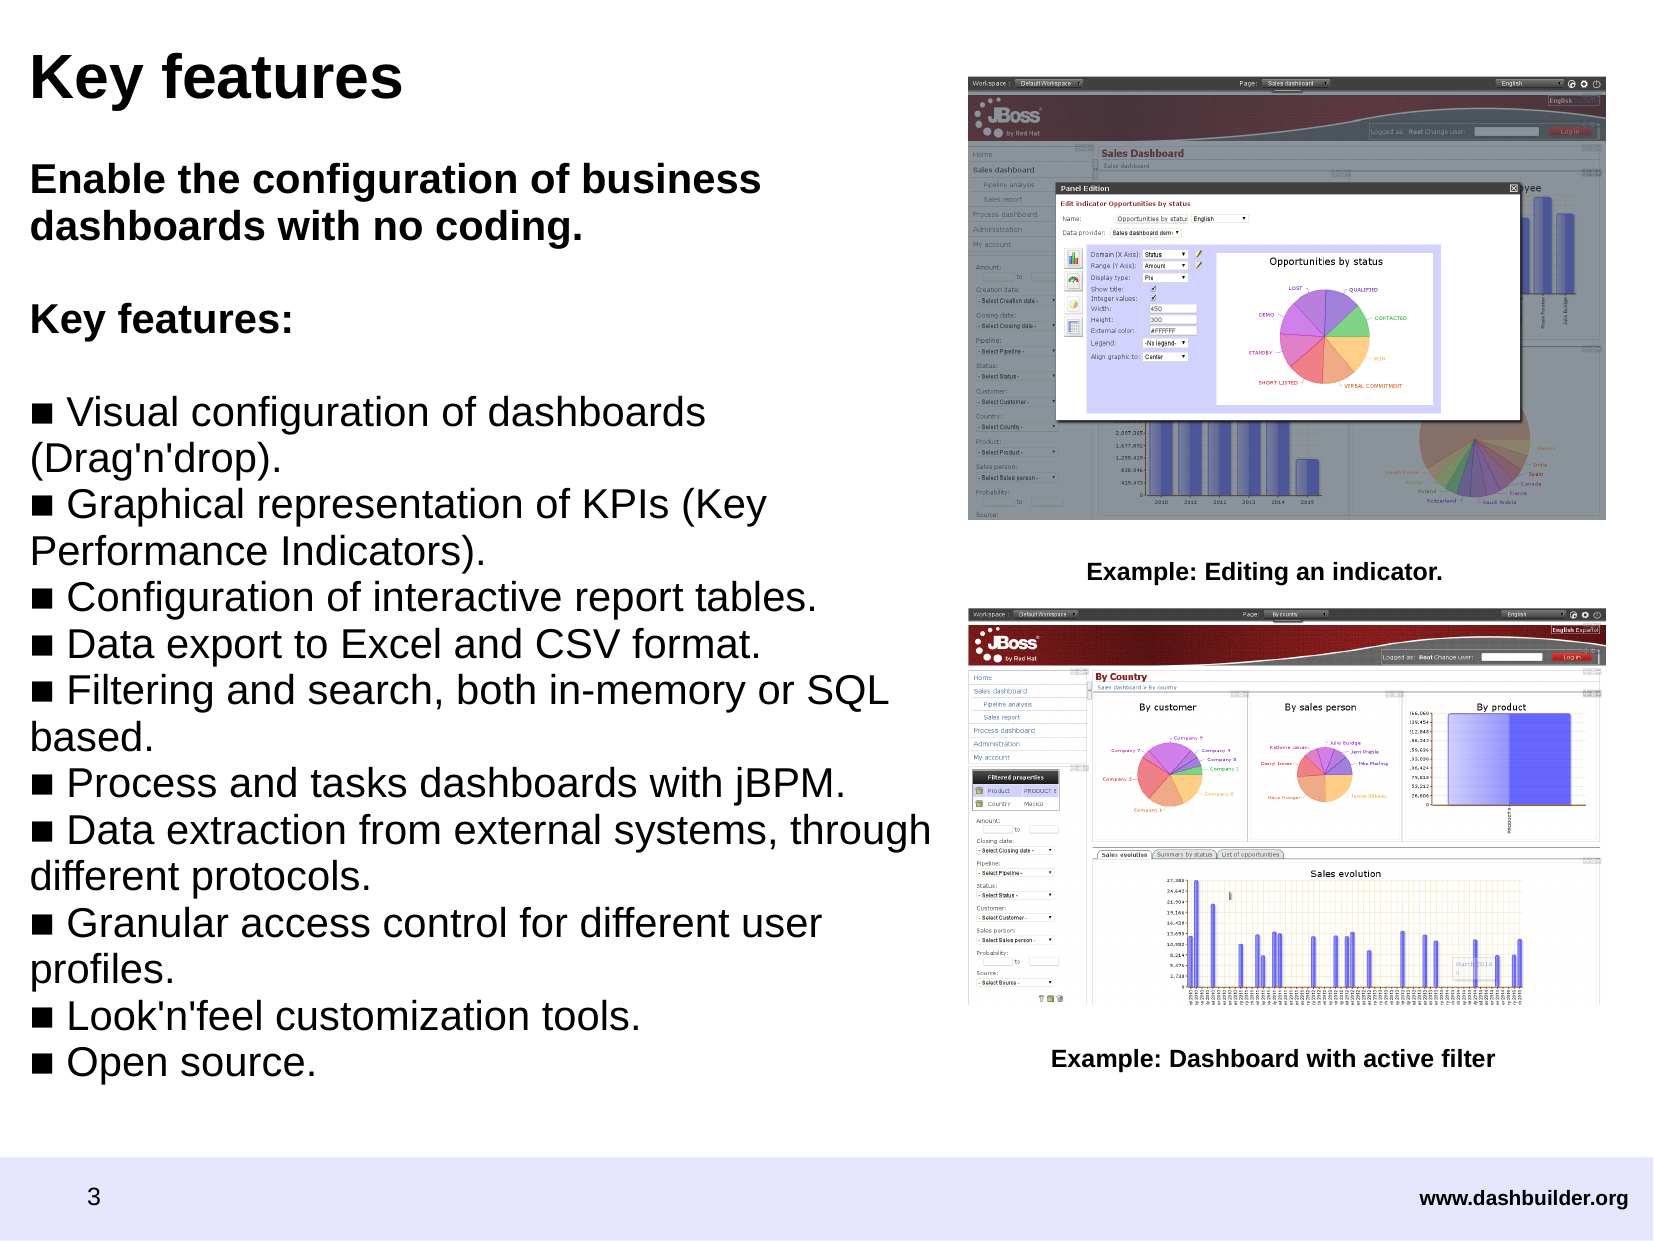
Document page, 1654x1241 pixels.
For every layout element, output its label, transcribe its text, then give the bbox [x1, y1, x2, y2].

title Example: Editing an indicator. [1086, 537, 1453, 606]
title Example: Dashboard with active filter [1050, 1024, 1547, 1093]
title Key features [29, 17, 1600, 136]
title Enable the configuration of business dashboards with no coding. Key features: ■ Visual configuration of dashboards (Drag'n'drop). ■ Graphical representation of KPIs (Key Performance Indicators). ■ Configuration of interactive report tables. ■ Data export to Excel and CSV format. ■ Filtering and search, both in-memory or SQL based. ■ Process and tasks dashboards with jBPM. ■ Data extraction from external systems, through different protocols. ■ Granular access control for different user profiles. ■ Look'n'feel customization tools. ■ Open source. [29, 136, 969, 1109]
picture [968, 608, 1606, 1005]
picture [968, 76, 1606, 520]
